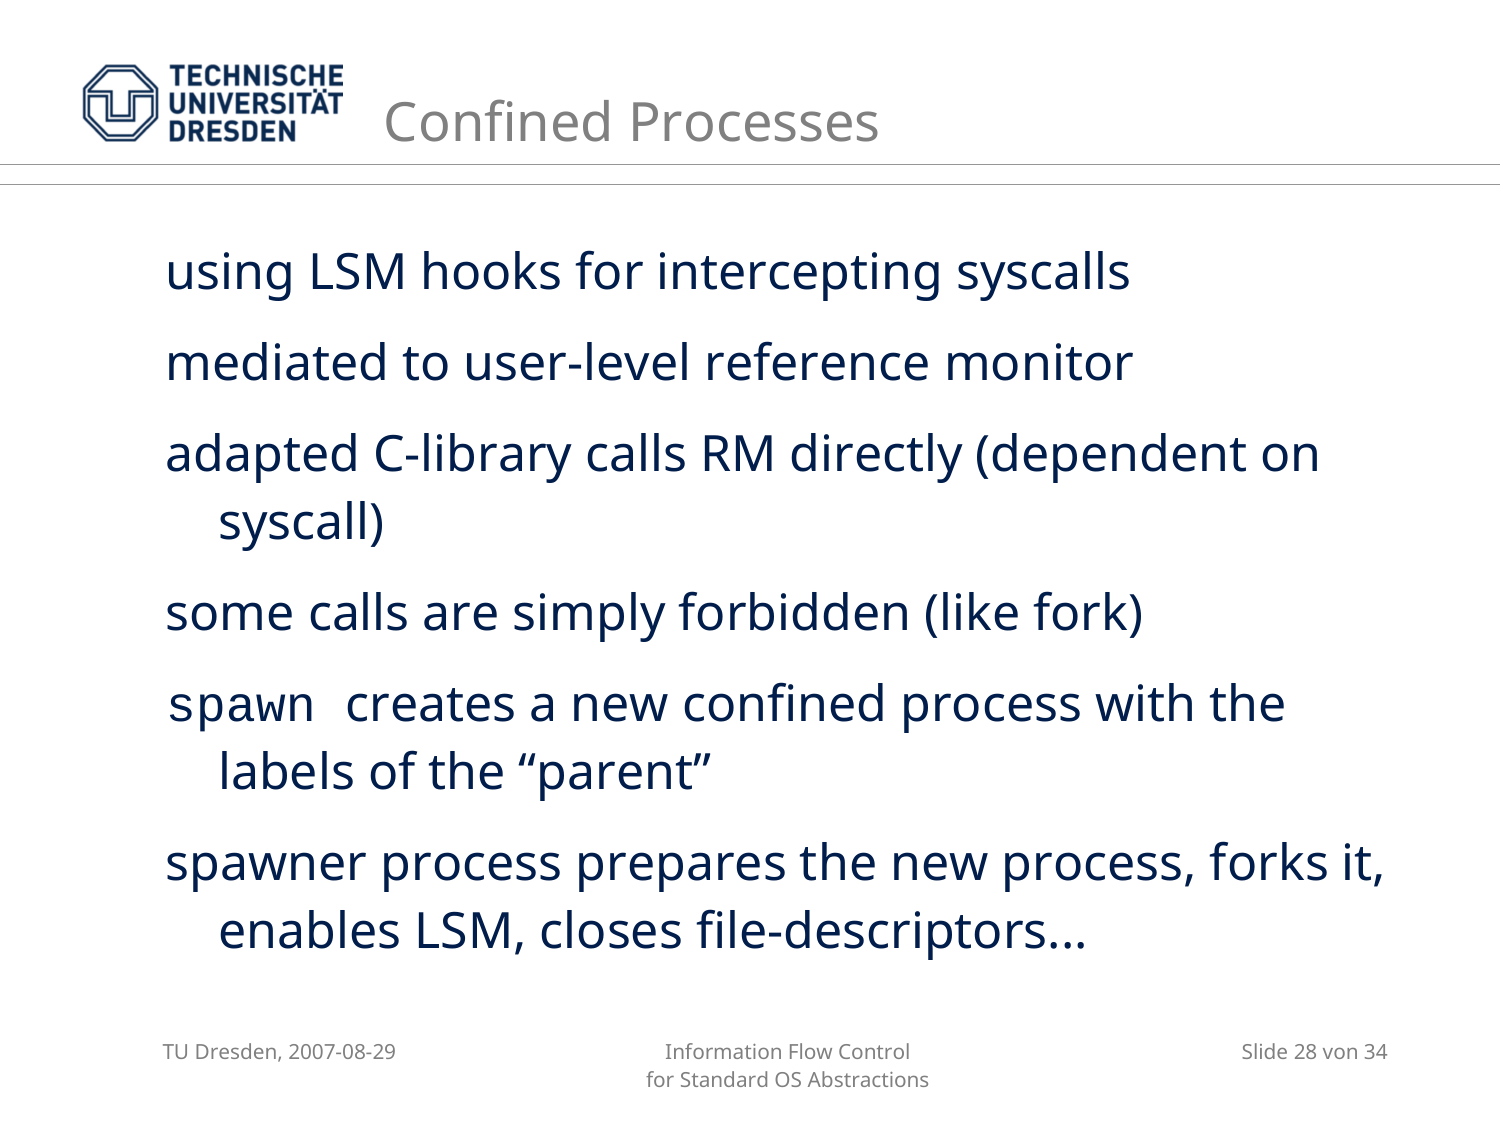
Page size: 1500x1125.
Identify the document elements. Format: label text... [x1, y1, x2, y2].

picture [82, 64, 343, 142]
list using LSM hooks for intercepting syscalls mediated to user-level reference monitor adapted C-library calls RM directly (dependent on syscall) some calls are simply forbidden (like fork) spawn creates a new confined process with the labels of the “parent” spawner process prepares the new process, forks it, enables LSM, closes file-descriptors... [162, 236, 1388, 990]
title Confined Processes [383, 87, 1468, 154]
